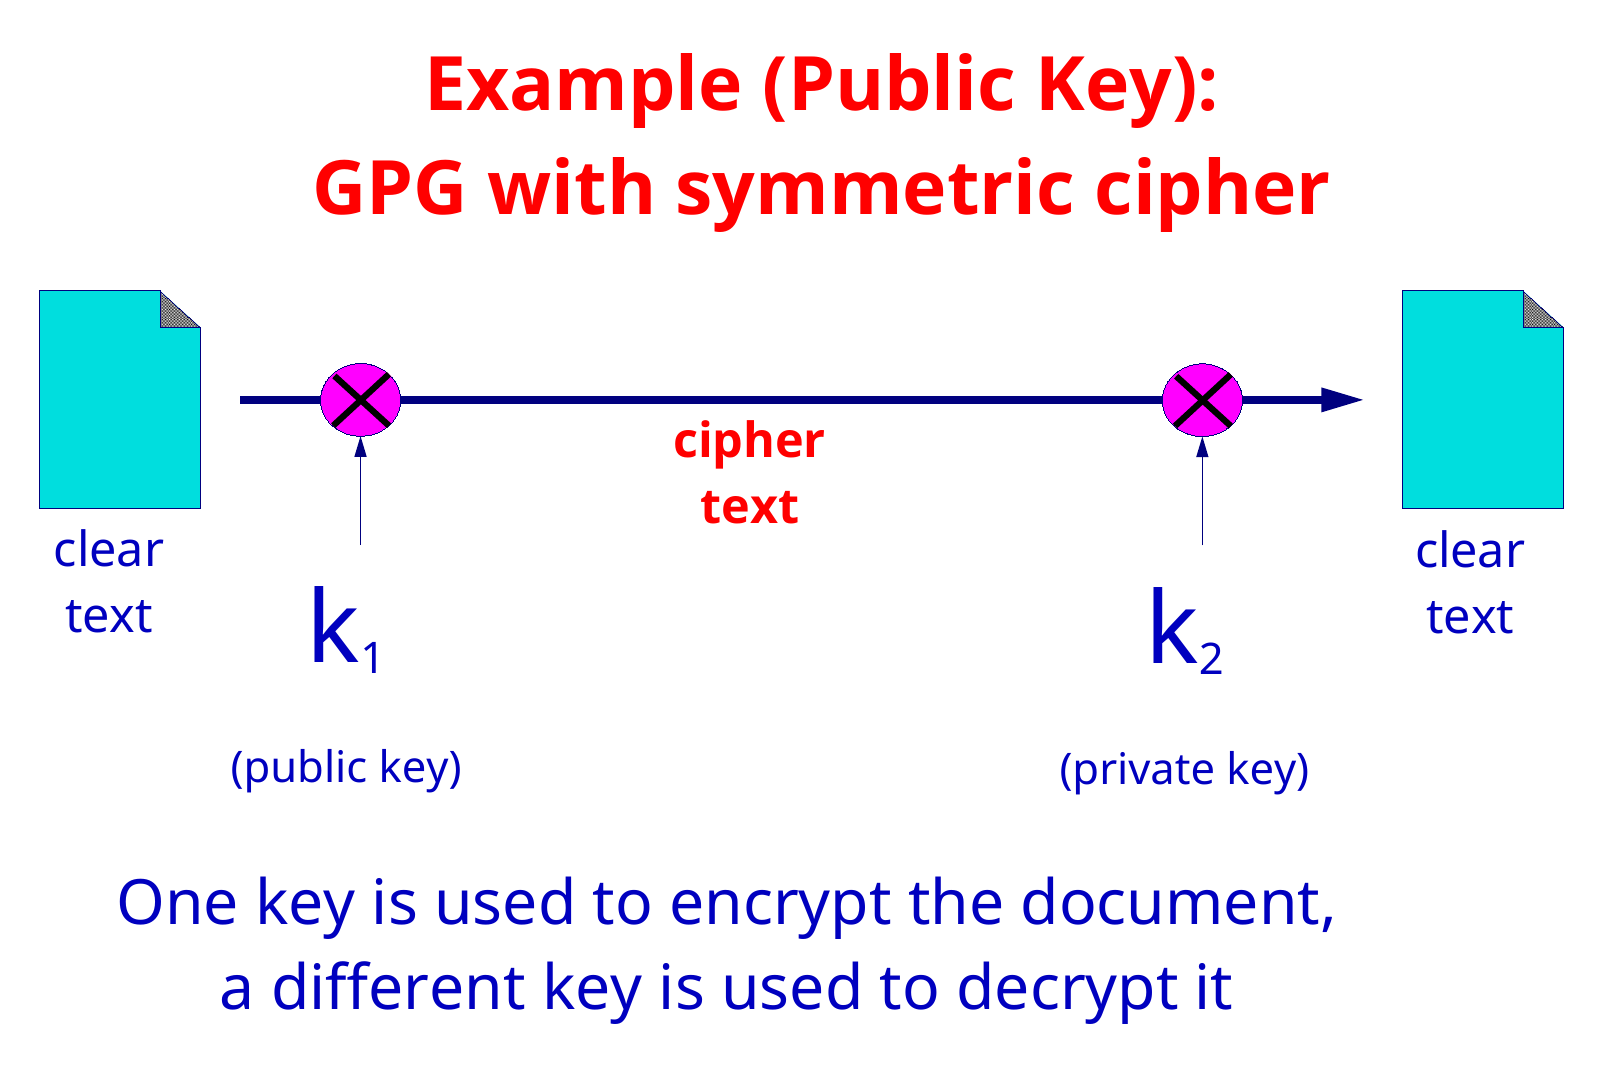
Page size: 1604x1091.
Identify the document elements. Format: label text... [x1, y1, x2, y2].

text_box [1177, 406, 1228, 437]
text_box k1 (public key) [230, 555, 462, 796]
text_box [39, 290, 201, 509]
text_box [320, 363, 386, 427]
text_box [335, 406, 386, 437]
text_box [1208, 376, 1243, 424]
text_box [1162, 363, 1228, 427]
text_box k2 (private key) [1059, 556, 1310, 798]
text_box clear text [53, 514, 165, 648]
text_box One key is used to encrypt the document, a different key is used to decrypt it [116, 858, 1339, 1029]
text_box clear text [1414, 515, 1526, 648]
title Example (Public Key): GPG with symmetric cipher [80, 28, 1564, 206]
text_box cipher text [673, 405, 827, 539]
text_box [1402, 290, 1564, 509]
text_box [367, 377, 401, 423]
